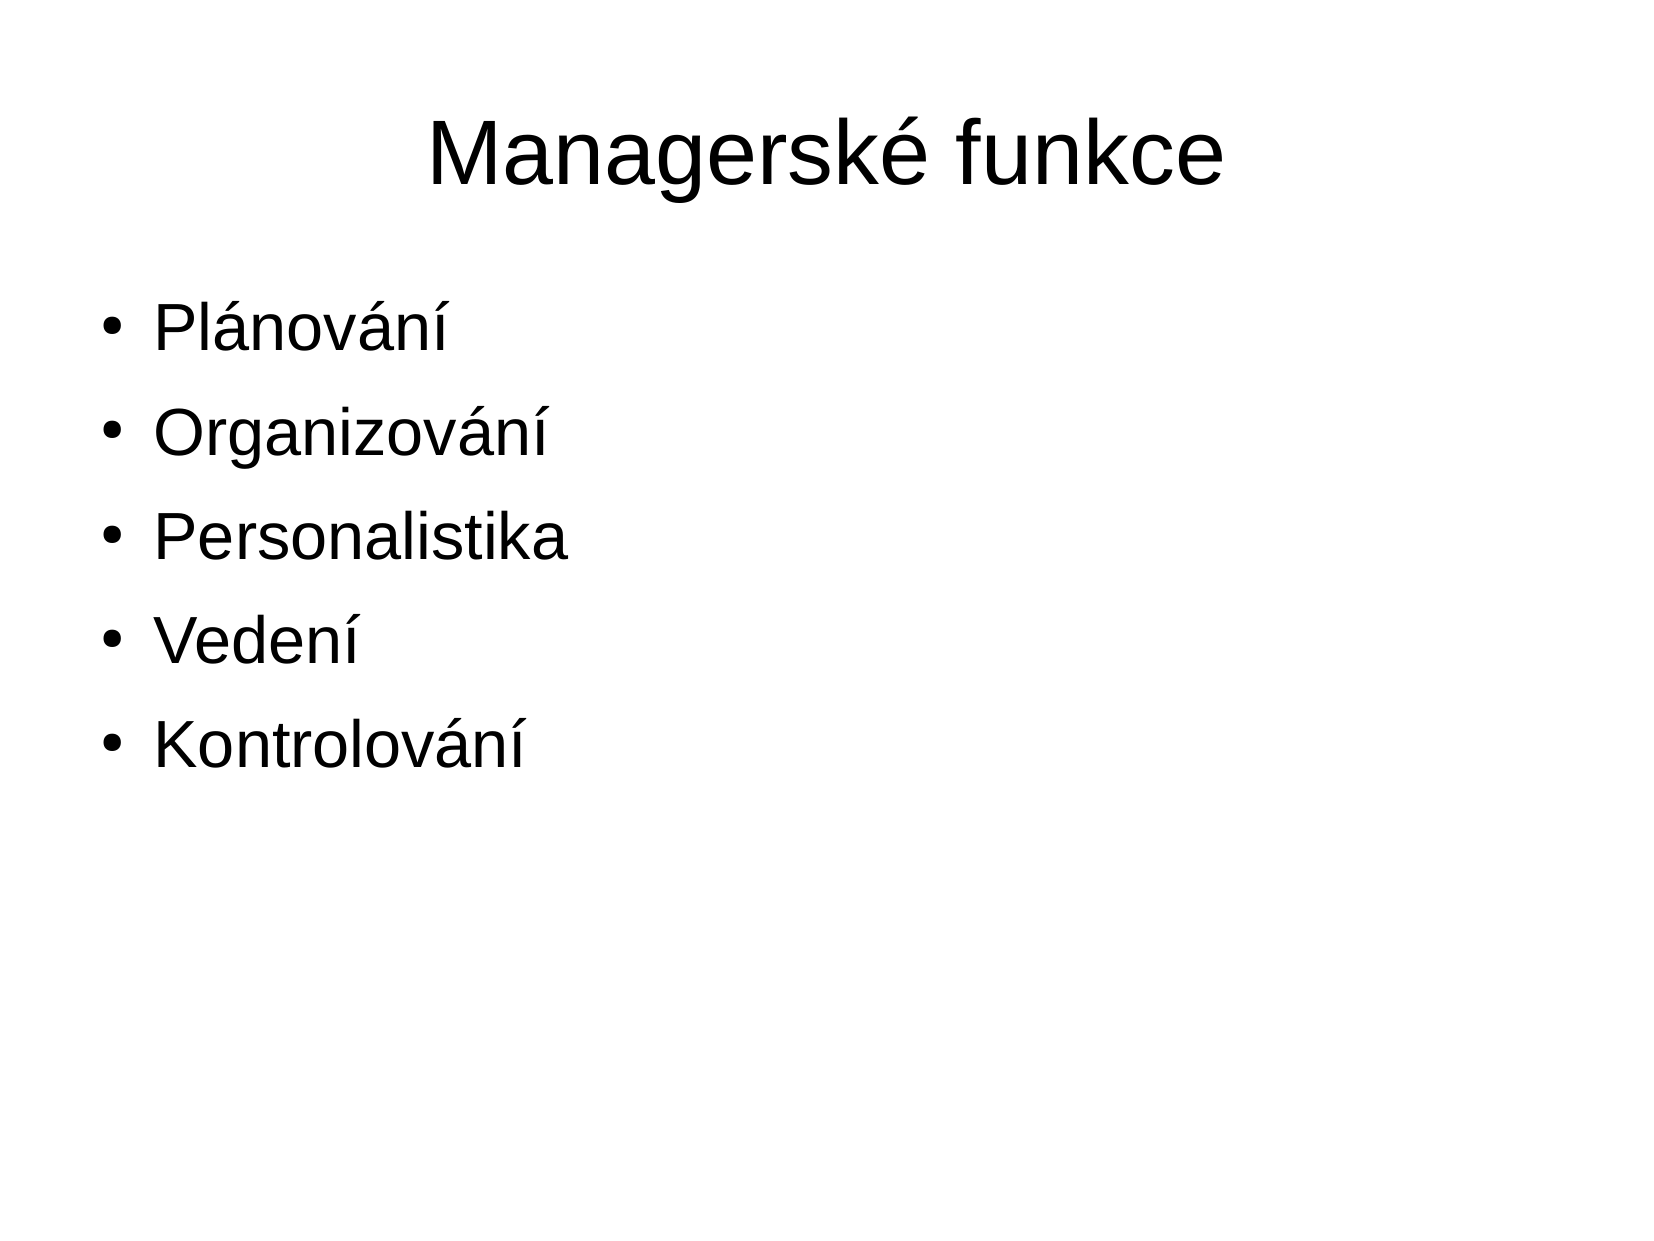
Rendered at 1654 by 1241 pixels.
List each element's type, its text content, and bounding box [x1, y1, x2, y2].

title Managerské funkce [82, 49, 1571, 257]
list Plánování Organizování Personalistika Vedení Kontrolování [82, 290, 1571, 1010]
